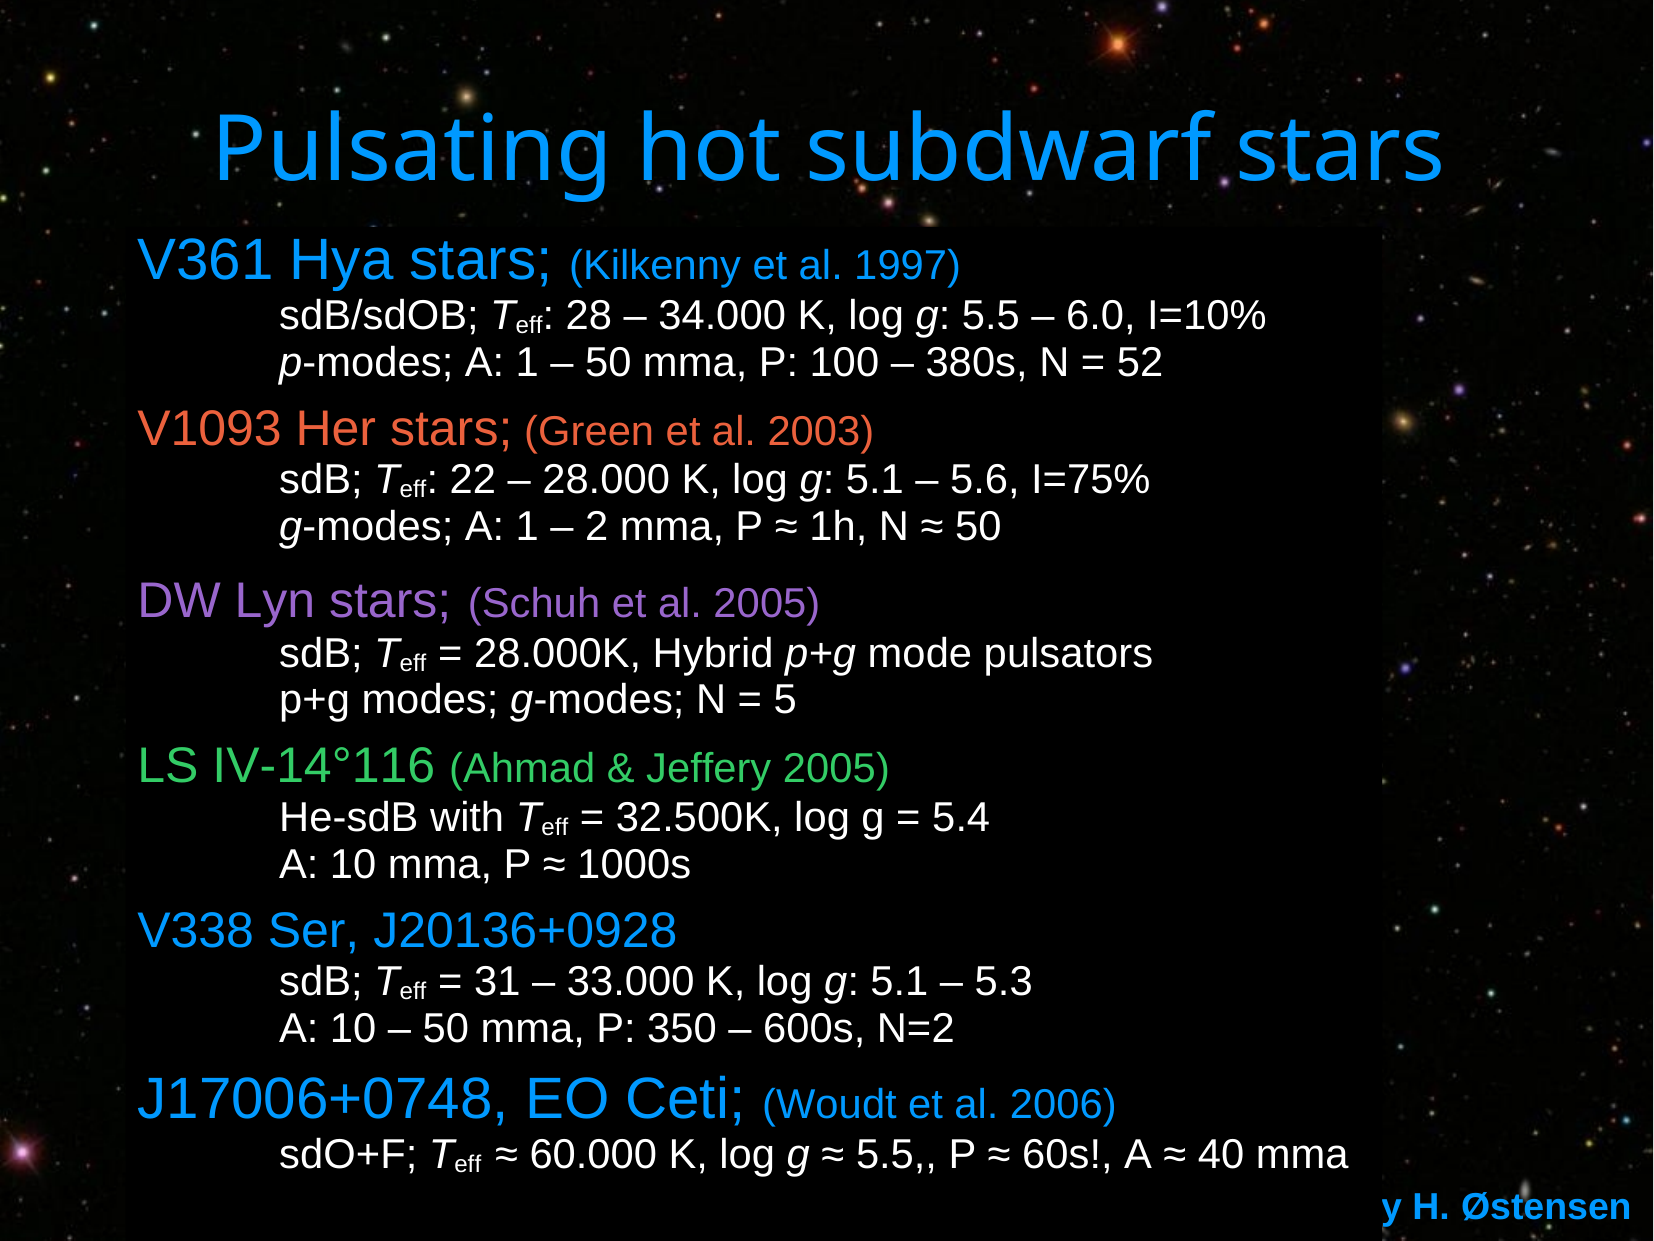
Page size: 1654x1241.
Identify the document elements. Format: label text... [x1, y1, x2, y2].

picture [0, 0, 1654, 1241]
picture [1383, 1205, 1389, 1223]
list V361 Hya stars; (Kilkenny et al. 1997) sdB/sdOB; Teff: 28 – 34.000 K, log g: 5.5 – 6.0, I=10% p-modes; A: 1 – 50 mma, P: 100 – 380s, N = 52 V1093 Her stars; (Green et al. 2003) sdB; Teff: 22 – 28.000 K, log g: 5.1 – 5.6, I=75% g-modes; A: 1 – 2 mma, P ≈ 1h, N ≈ 50 DW Lyn stars; (Schuh et al. 2005) sdB; Teff = 28.000K, Hybrid p+g mode pulsators p+g modes; g-modes; N = 5 LS IV-14°116 (Ahmad & Jeffery 2005) He-sdB with Teff = 32.500K, log g = 5.4 A: 10 mma, P ≈ 1000s V338 Ser, J20136+0928 sdB; Teff = 31 – 33.000 K, log g: 5.1 – 5.3 A: 10 – 50 mma, P: 350 – 600s, N=2 J17006+0748, EO Ceti; (Woudt et al. 2006) sdO+F; Teff ≈ 60.000 K, log g ≈ 5.5,, P ≈ 60s!, A ≈ 40 mma [125, 226, 1383, 1241]
title Pulsating hot subdwarf stars [123, 70, 1536, 219]
